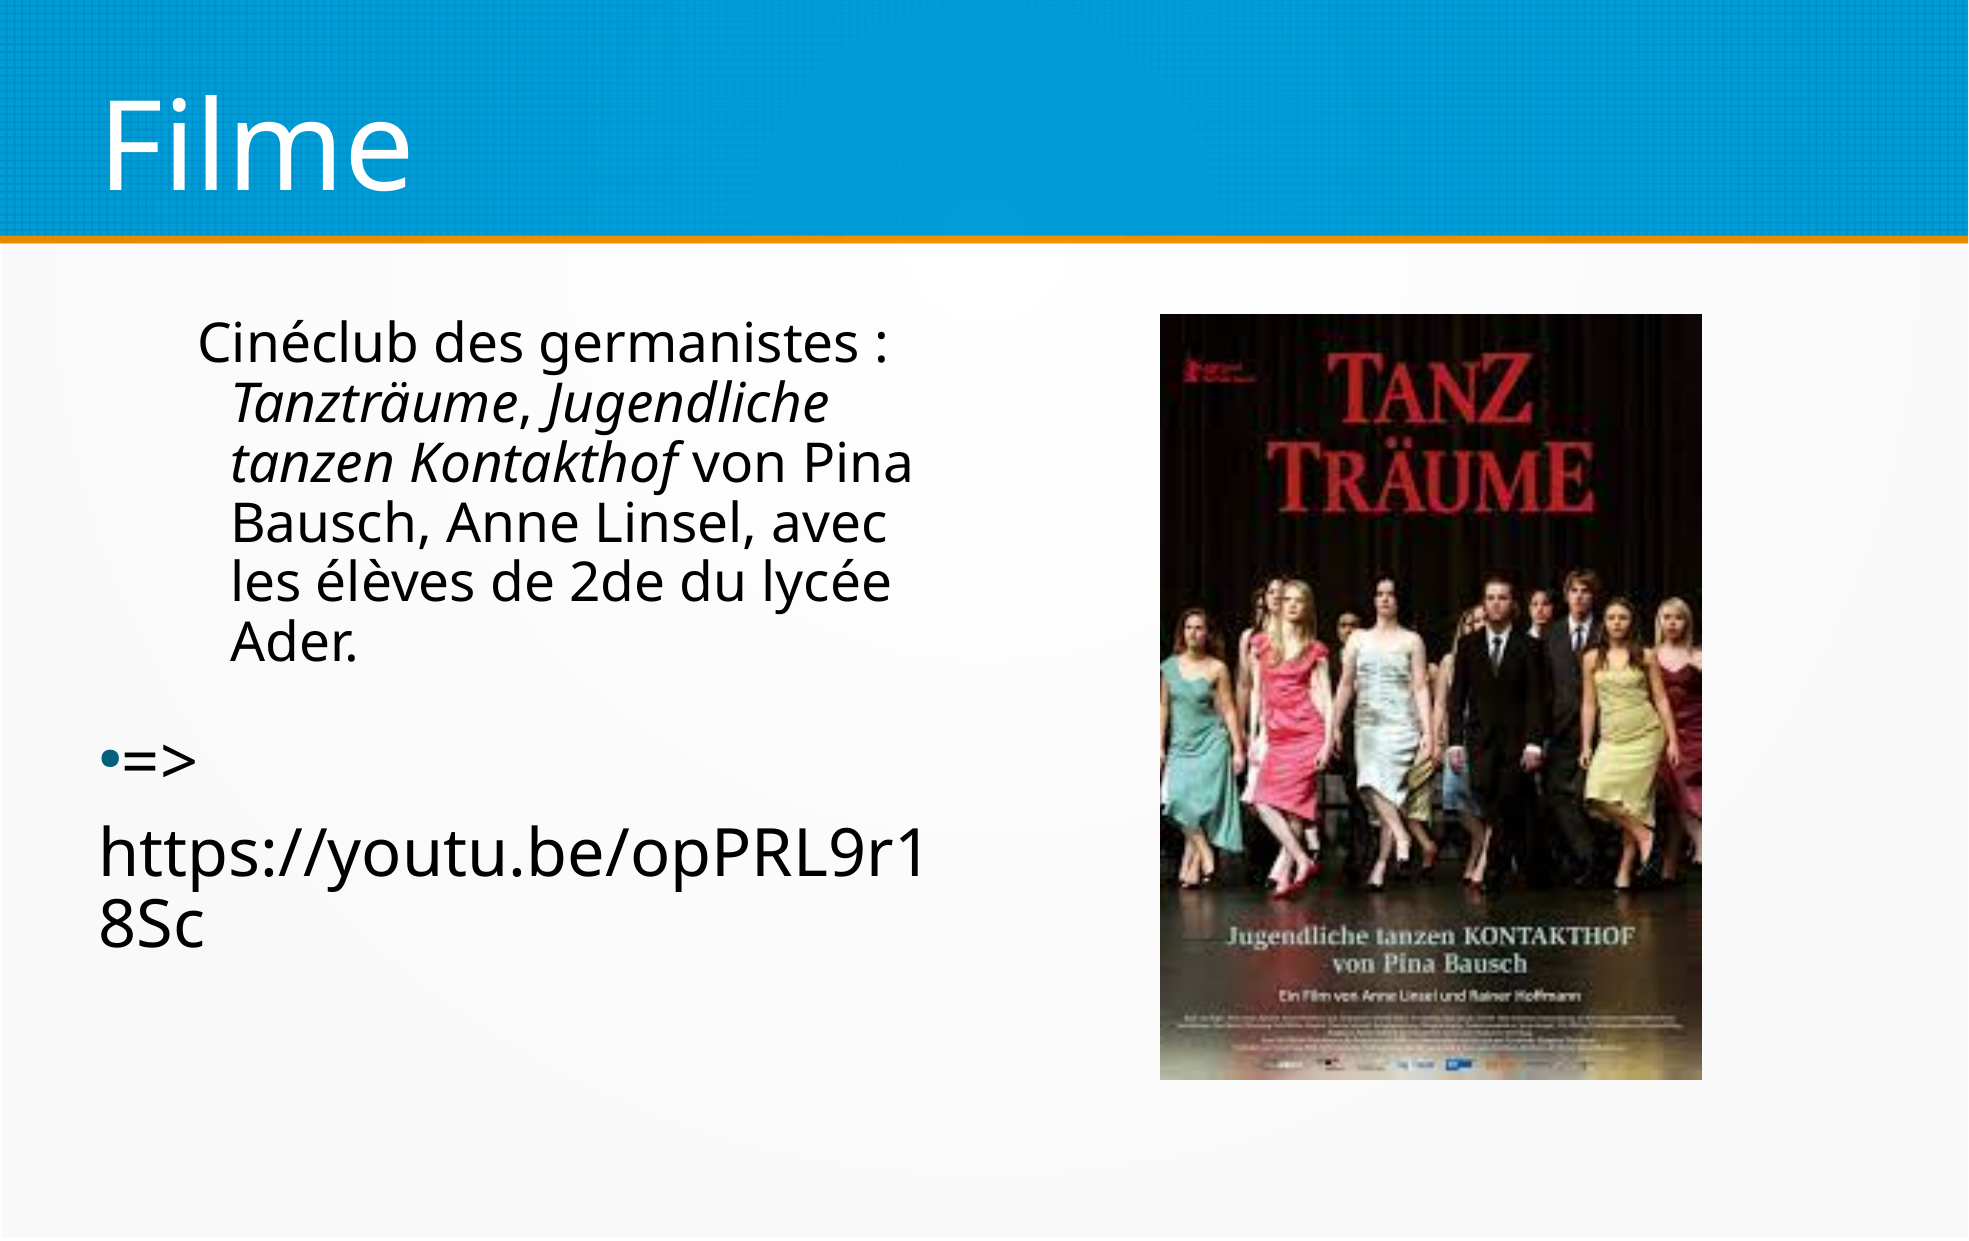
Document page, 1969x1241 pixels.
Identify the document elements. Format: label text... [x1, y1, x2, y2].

list Cinéclub des germanistes : Tanzträume, Jugendliche tanzen Kontakthof von Pina Bausch, Anne Linsel, avec les élèves de 2de du lycée Ader. [98, 315, 958, 680]
title Filme [98, 19, 1870, 227]
picture [1160, 315, 1702, 1081]
list => https://youtu.be/opPRL9r18Sc [98, 714, 958, 1080]
